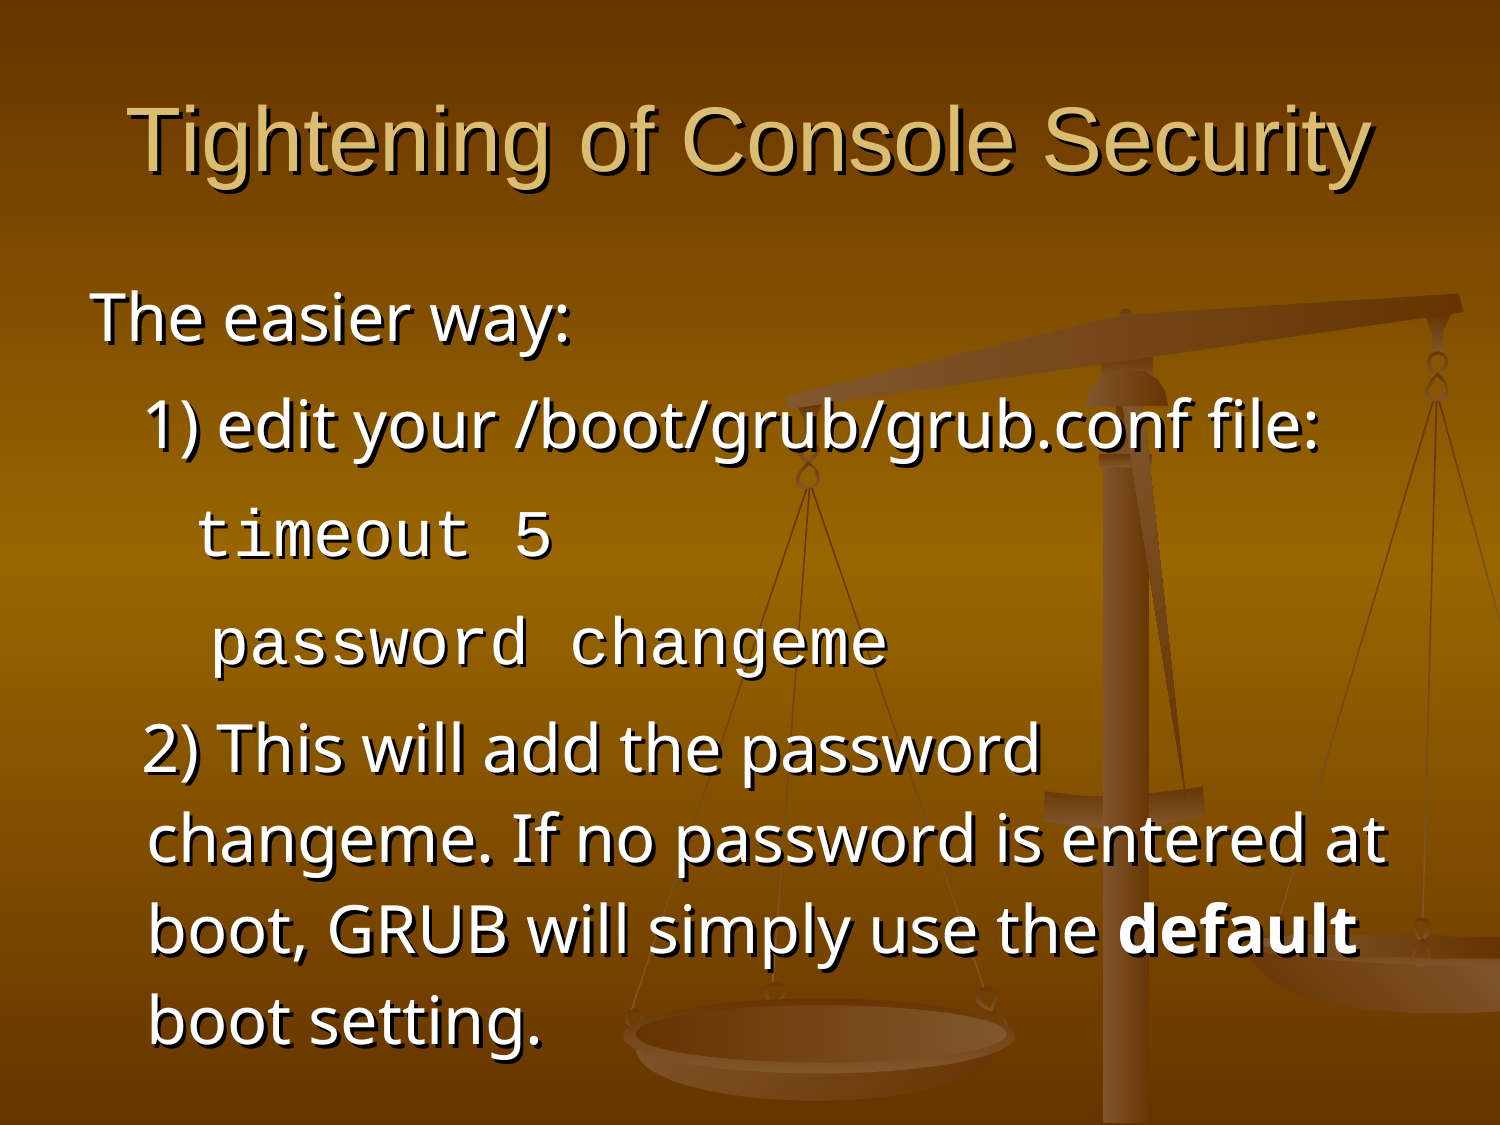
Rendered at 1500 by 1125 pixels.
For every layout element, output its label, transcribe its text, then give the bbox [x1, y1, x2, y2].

list The easier way: 1) edit your /boot/grub/grub.conf file: timeout 5 password changeme 2) This will add the password changeme. If no password is entered at boot, GRUB will simply use the default boot setting. [75, 262, 1426, 1006]
title Tightening of Console Security [75, 45, 1426, 234]
